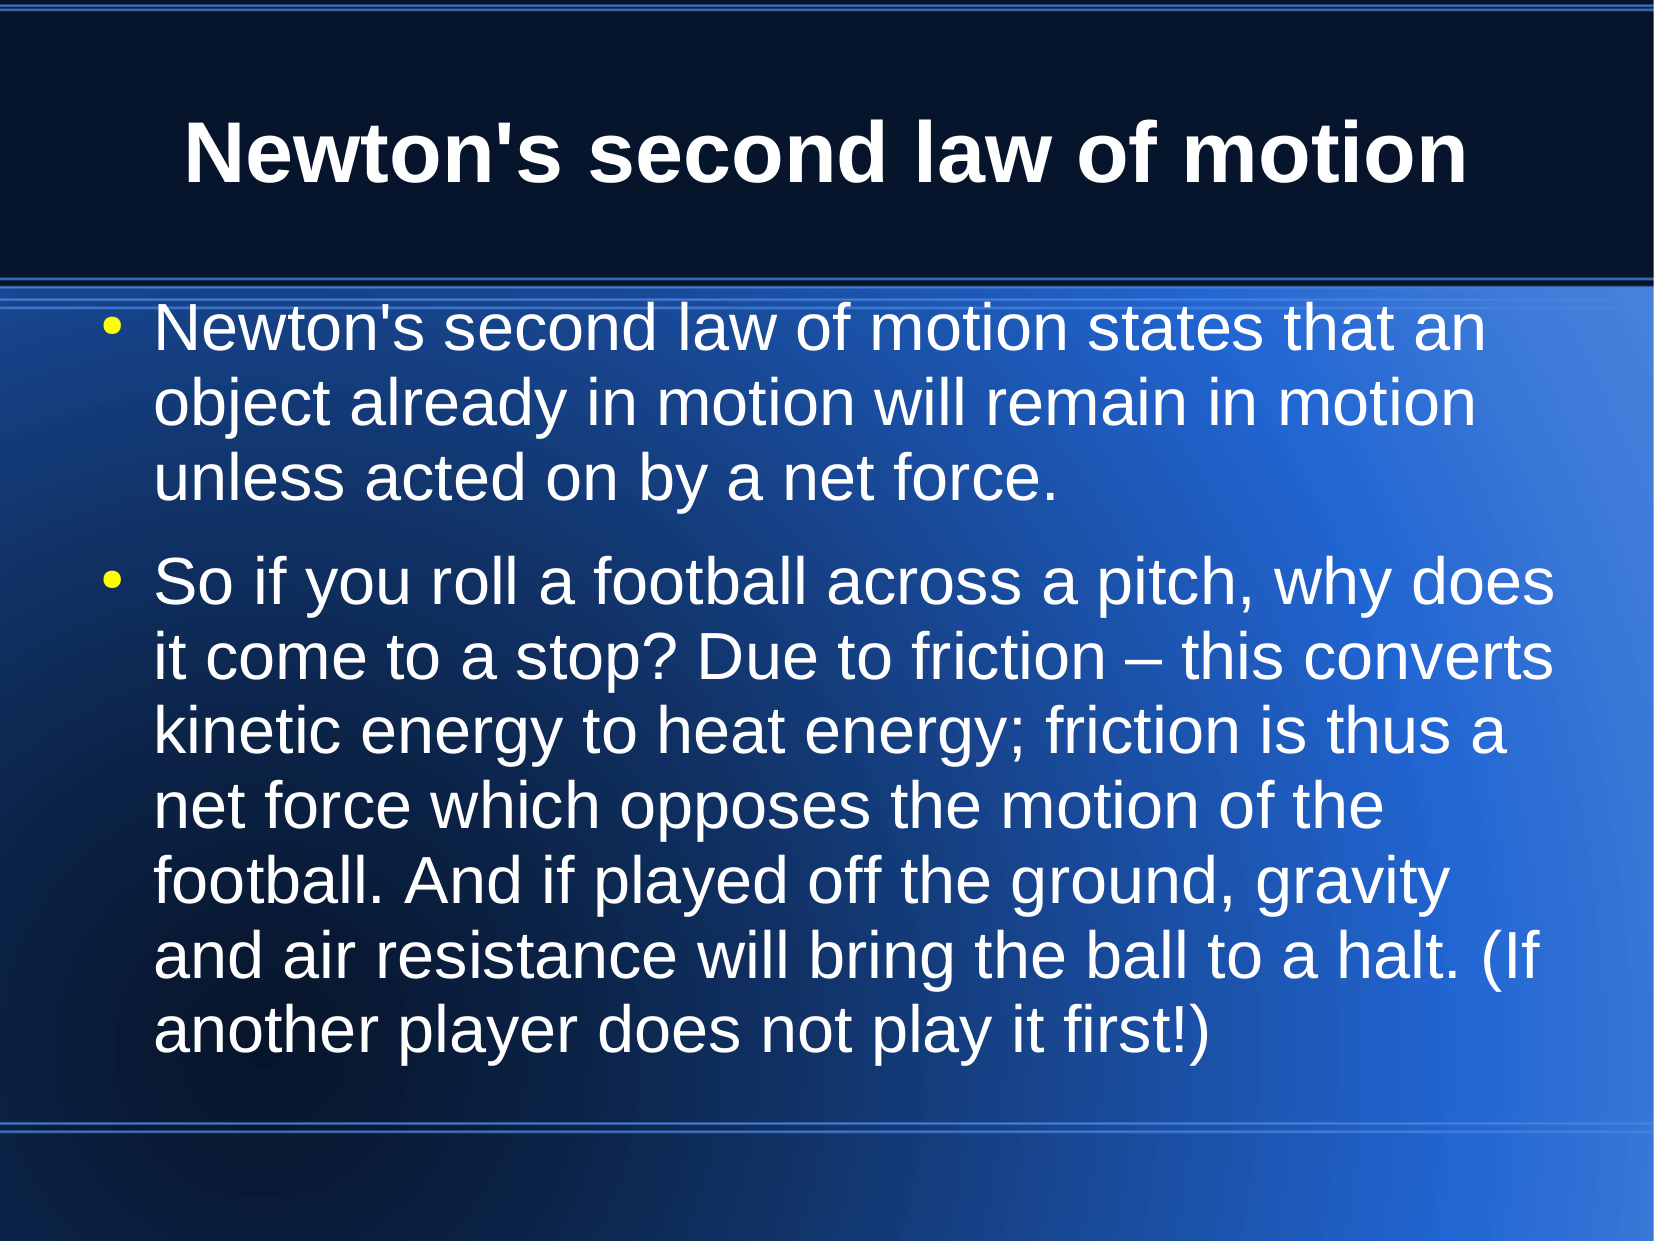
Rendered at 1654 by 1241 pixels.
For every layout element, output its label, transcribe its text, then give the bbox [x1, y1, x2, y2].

list Newton's second law of motion states that an object already in motion will remain in motion unless acted on by a net force. So if you roll a football across a pitch, why does it come to a stop? Due to friction – this converts kinetic energy to heat energy; friction is thus a net force which opposes the motion of the football. And if played off the ground, gravity and air resistance will bring the ball to a halt. (If another player does not play it first!) [82, 290, 1571, 1109]
picture [0, 0, 1654, 1241]
title Newton's second law of motion [82, 49, 1571, 257]
